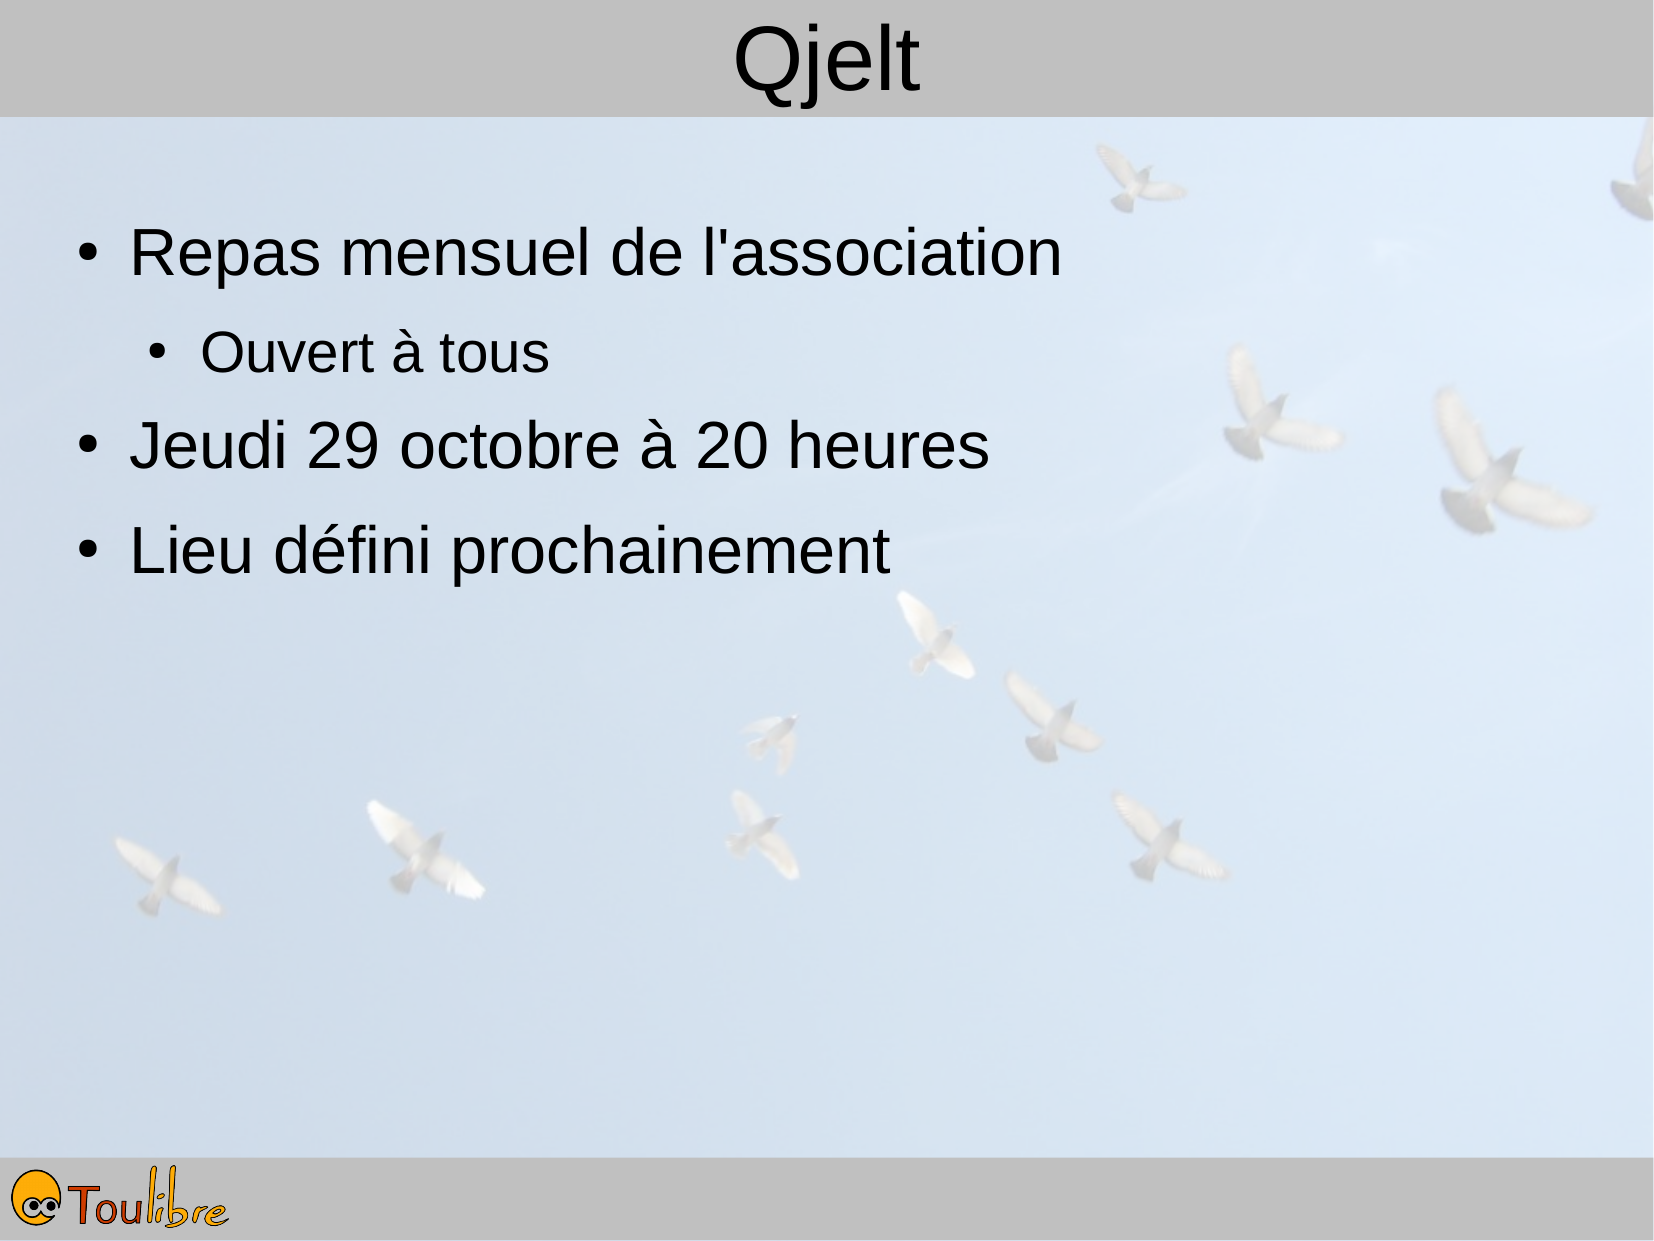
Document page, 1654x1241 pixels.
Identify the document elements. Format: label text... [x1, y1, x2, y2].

title Qjelt [0, 0, 1654, 117]
list Repas mensuel de l'association Ouvert à tous Jeudi 29 octobre à 20 heures Lieu défini prochainement [58, 215, 1616, 1034]
picture [11, 1165, 229, 1228]
